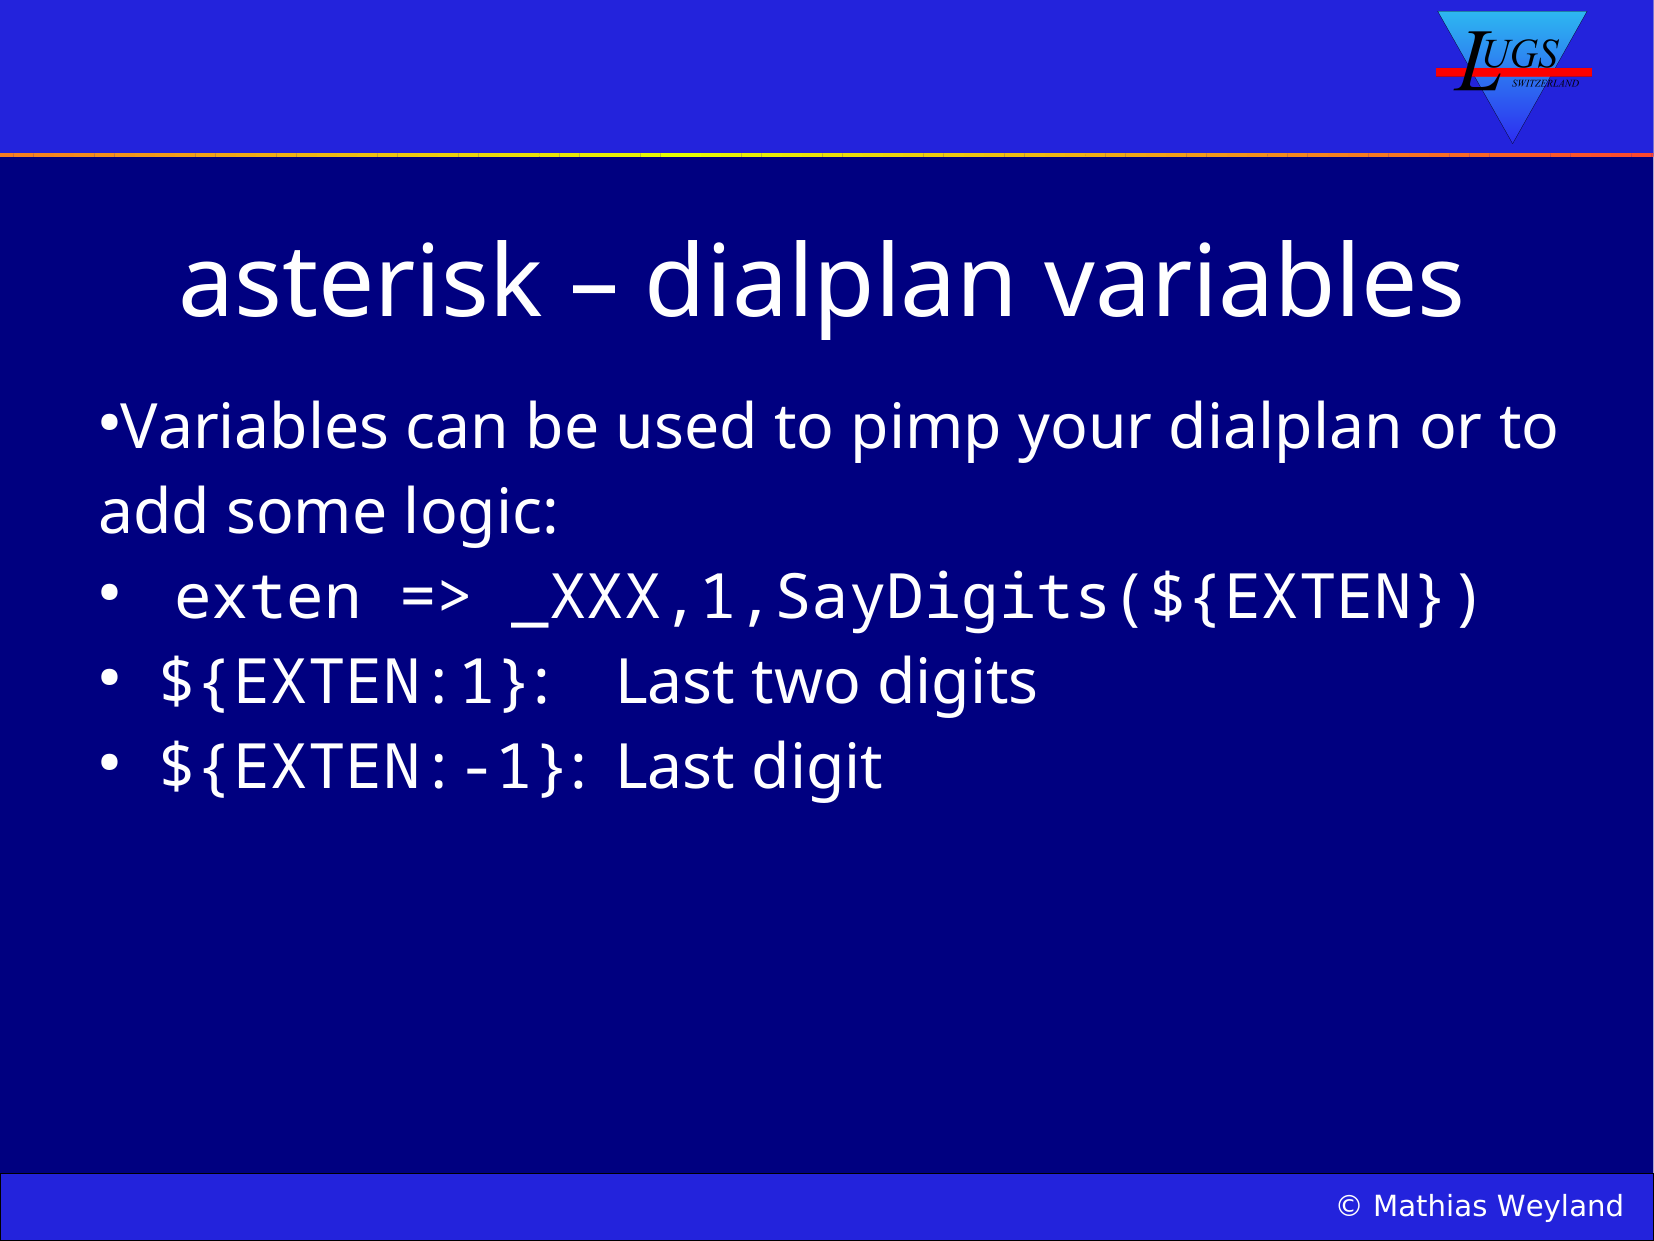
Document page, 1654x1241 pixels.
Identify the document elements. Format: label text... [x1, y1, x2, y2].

picture [1436, 11, 1592, 144]
text_box © Mathias Weyland [1334, 1189, 1644, 1241]
text_box asterisk – dialplan variables [44, 209, 1602, 370]
text_box Variables can be used to pimp your dialplan or to add some logic: exten => _XXX,1,SayDigits(${EXTEN}) ${EXTEN:1}: Last two digits ${EXTEN:-1}: Last digit [98, 381, 1636, 882]
text_box [0, 1173, 1654, 1241]
text_box [0, 0, 1654, 157]
